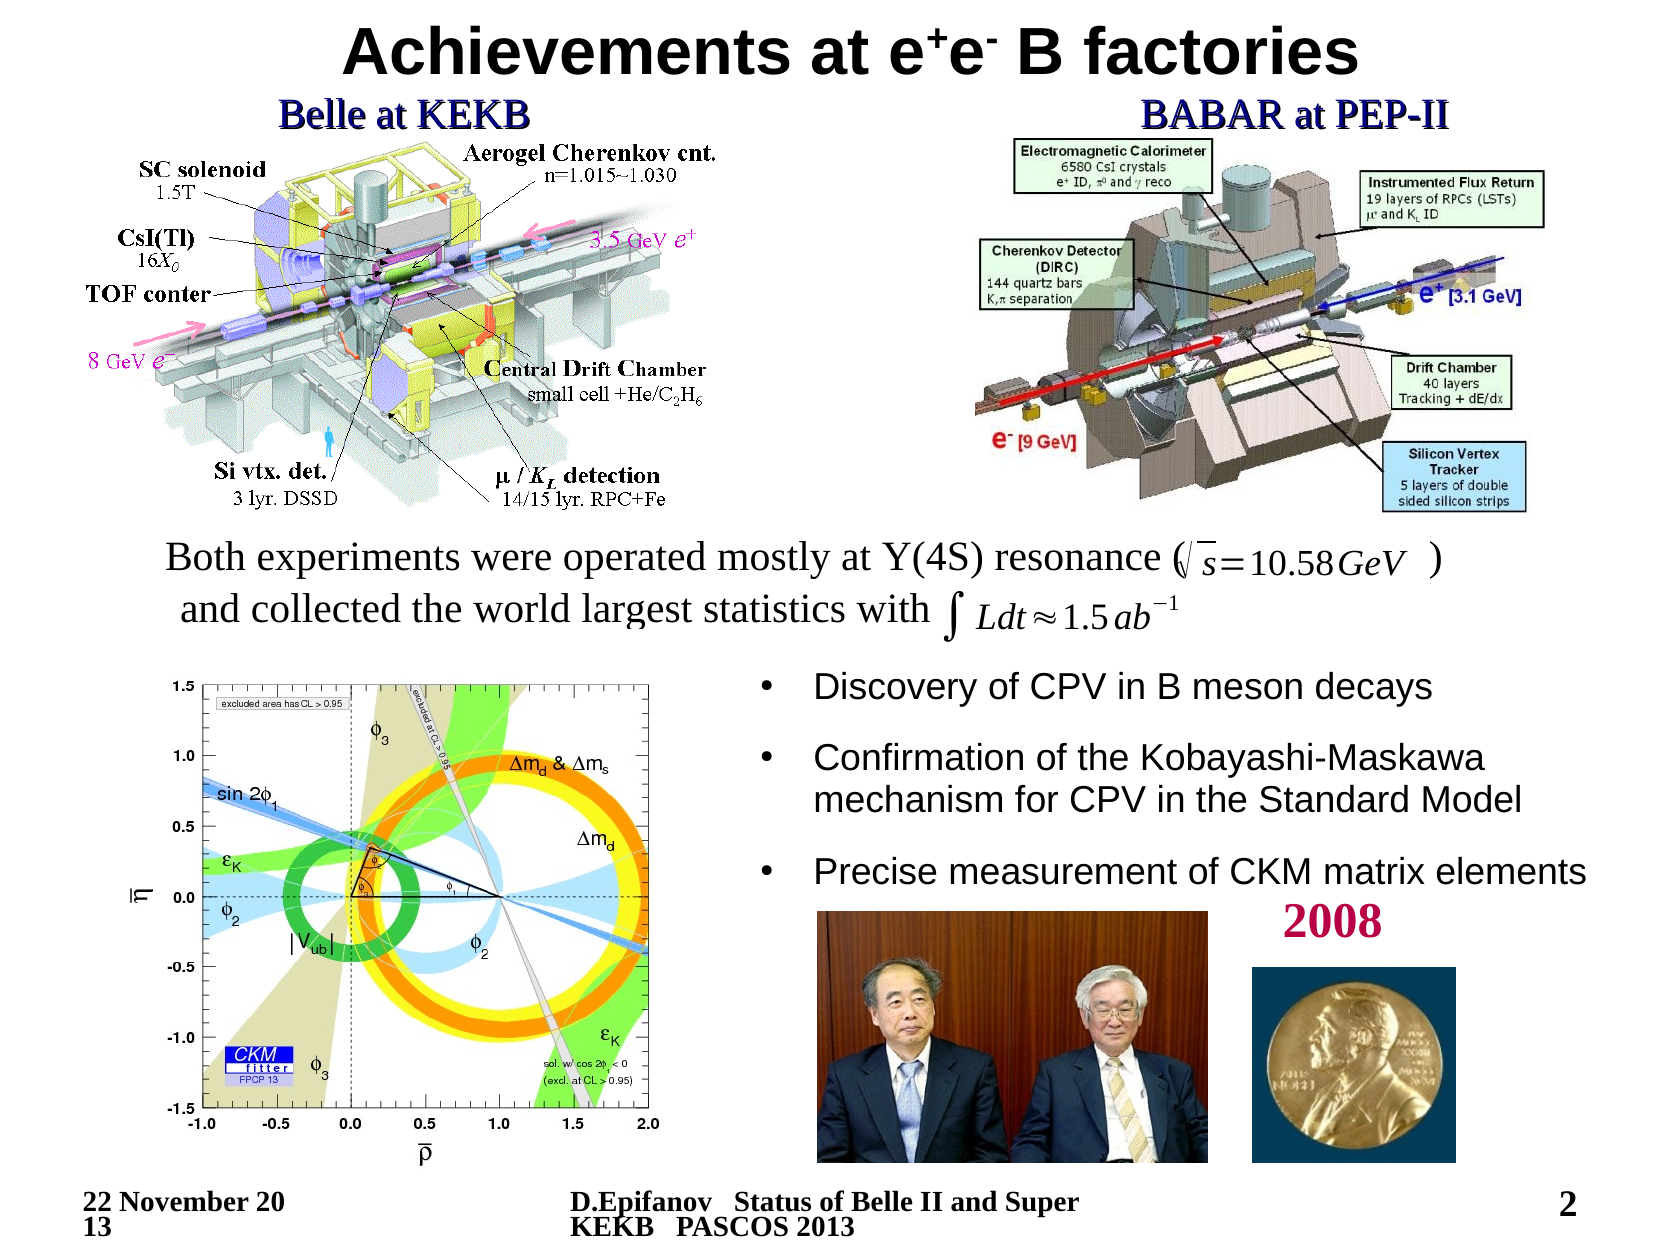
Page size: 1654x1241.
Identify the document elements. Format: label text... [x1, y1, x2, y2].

picture [1325, 1153, 1335, 1160]
picture [1265, 978, 1449, 1153]
text_box Both experiments were operated mostly at Y(4S) resonance ( ) [165, 529, 1454, 581]
text_box Belle at KEKB [277, 90, 531, 138]
picture [975, 137, 1546, 513]
text_box 2008 [1282, 892, 1406, 950]
chart [932, 588, 1186, 646]
chart [1170, 540, 1411, 585]
picture [817, 911, 1208, 1163]
picture [112, 629, 676, 1186]
text_box BABAR at PEP-II [1140, 90, 1478, 137]
text_box and collected the world largest statistics with [180, 585, 938, 646]
list Discovery of CPV in B meson decays Confirmation of the Kobayashi-Maskawa mechanism for CPV in the Standard Model Precise measurement of CKM matrix elements [742, 665, 1605, 893]
title Achievements at e+e- B factories [247, 12, 1456, 91]
picture [82, 127, 721, 517]
